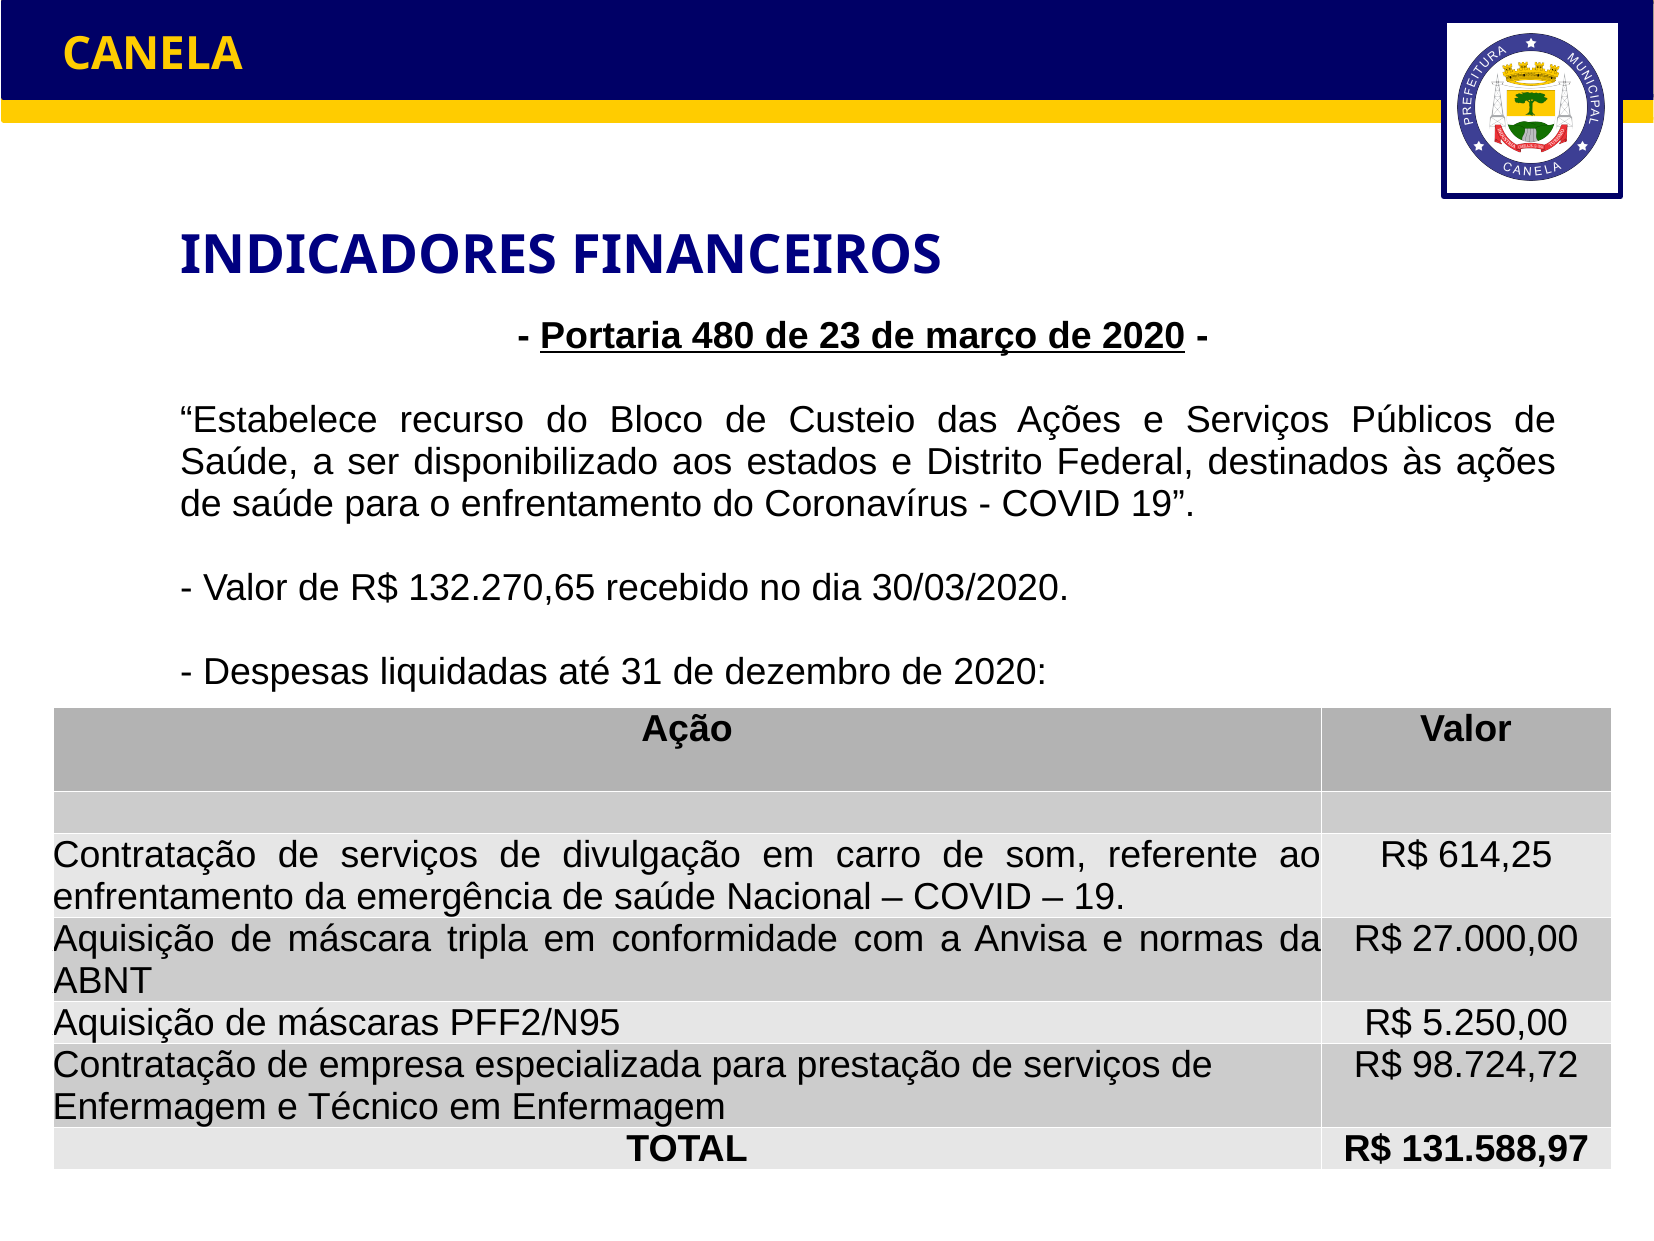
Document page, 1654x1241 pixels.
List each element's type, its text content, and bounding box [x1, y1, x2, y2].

table_cell Contratação de empresa especializada para prestação de serviços de Enfermagem e Técnico em Enfermagem [54, 1044, 1321, 1127]
text_box INDICADORES FINANCEIROS [165, 208, 1441, 307]
table_cell [1322, 792, 1611, 833]
table_cell R$ 98.724,72 [1322, 1044, 1611, 1127]
table_header Valor [1322, 708, 1611, 791]
picture [1457, 33, 1605, 181]
text_box CANELA [47, 13, 853, 93]
table_cell R$ 131.588,97 [1322, 1128, 1611, 1169]
text_box - Portaria 480 de 23 de março de 2020 - “Estabelece recurso do Bloco de Custeio das Ações e Serviços Públicos de Saúde, a ser disponibilizado aos estados e Distrito Federal, destinados às ações de saúde para o enfrentamento do Coronavírus - COVID 19”. - Valor de R$ 132.270,65 recebido no dia 30/03/2020. - Despesas liquidadas até 31 de dezembro de 2020: [165, 307, 1571, 700]
table_header Ação [54, 708, 1321, 791]
table_cell Contratação de serviços de divulgação em carro de som, referente ao enfrentamento da emergência de saúde Nacional – COVID – 19. [54, 834, 1321, 917]
text_box [3, 0, 1654, 197]
table_cell R$ 5.250,00 [1322, 1002, 1611, 1043]
table_cell TOTAL [54, 1128, 1321, 1169]
table_cell Aquisição de máscara tripla em conformidade com a Anvisa e normas da ABNT [54, 918, 1321, 1001]
table_cell R$ 27.000,00 [1322, 918, 1611, 1001]
table_cell R$ 614,25 [1322, 834, 1611, 917]
table_cell Aquisição de máscaras PFF2/N95 [54, 1002, 1321, 1043]
table_cell [54, 792, 1321, 833]
